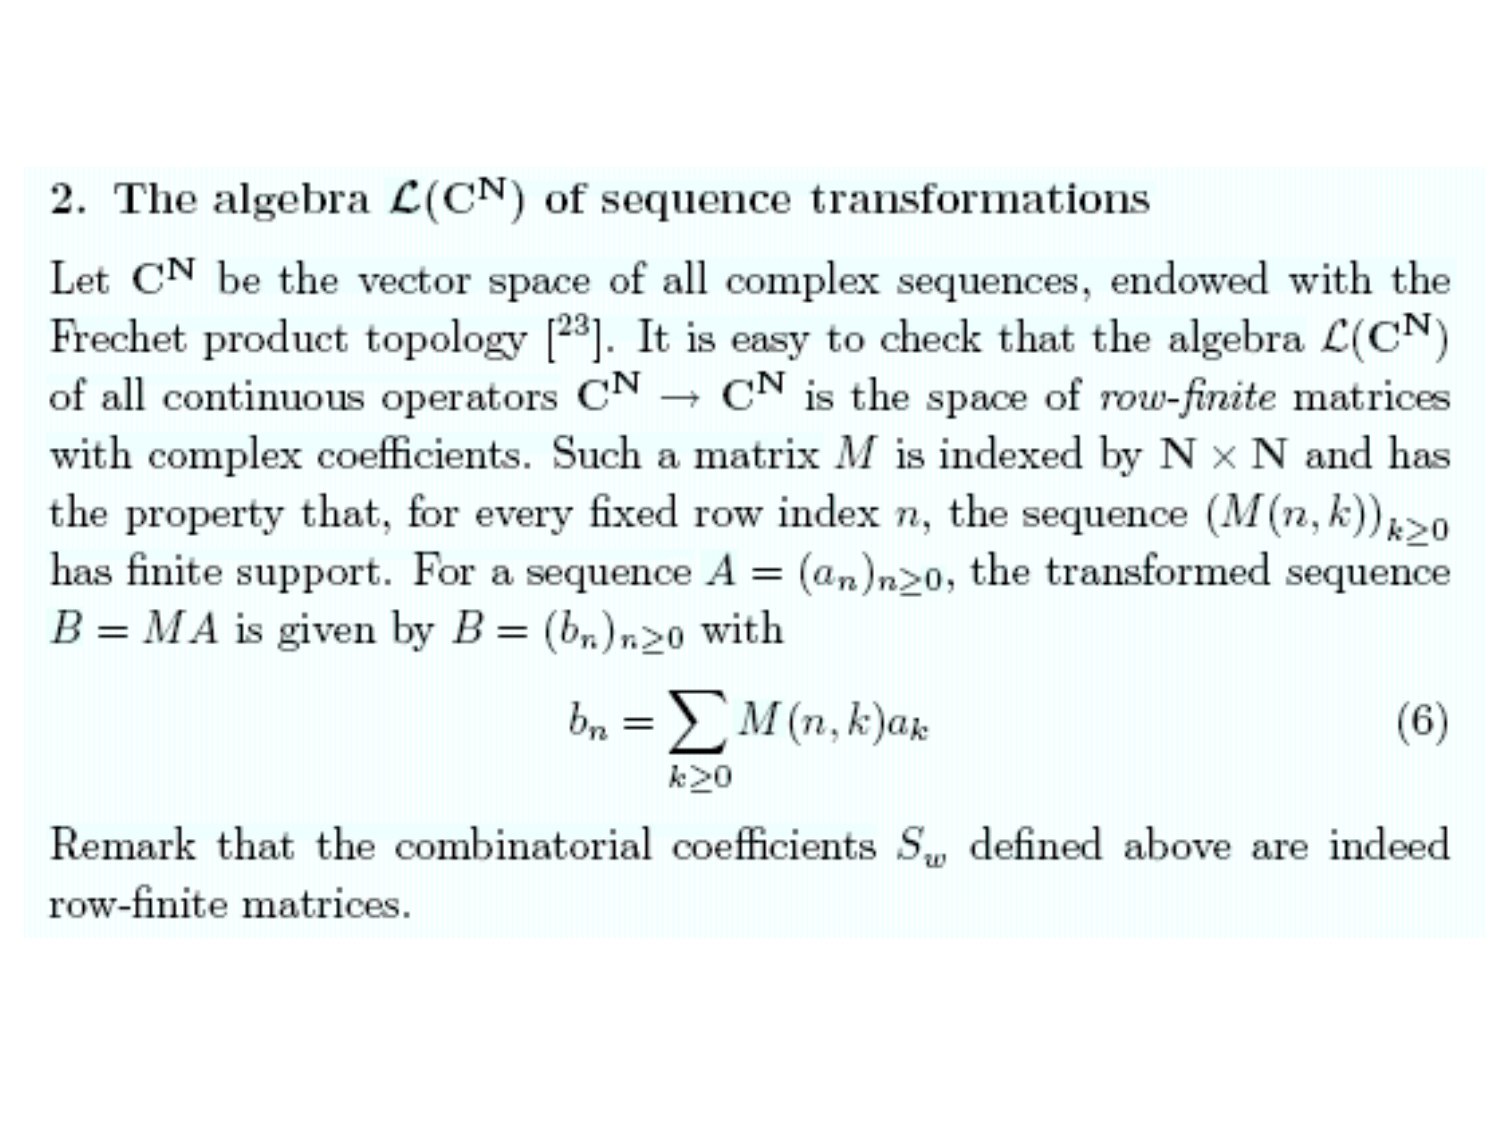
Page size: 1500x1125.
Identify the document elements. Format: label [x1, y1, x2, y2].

picture [24, 167, 1488, 938]
